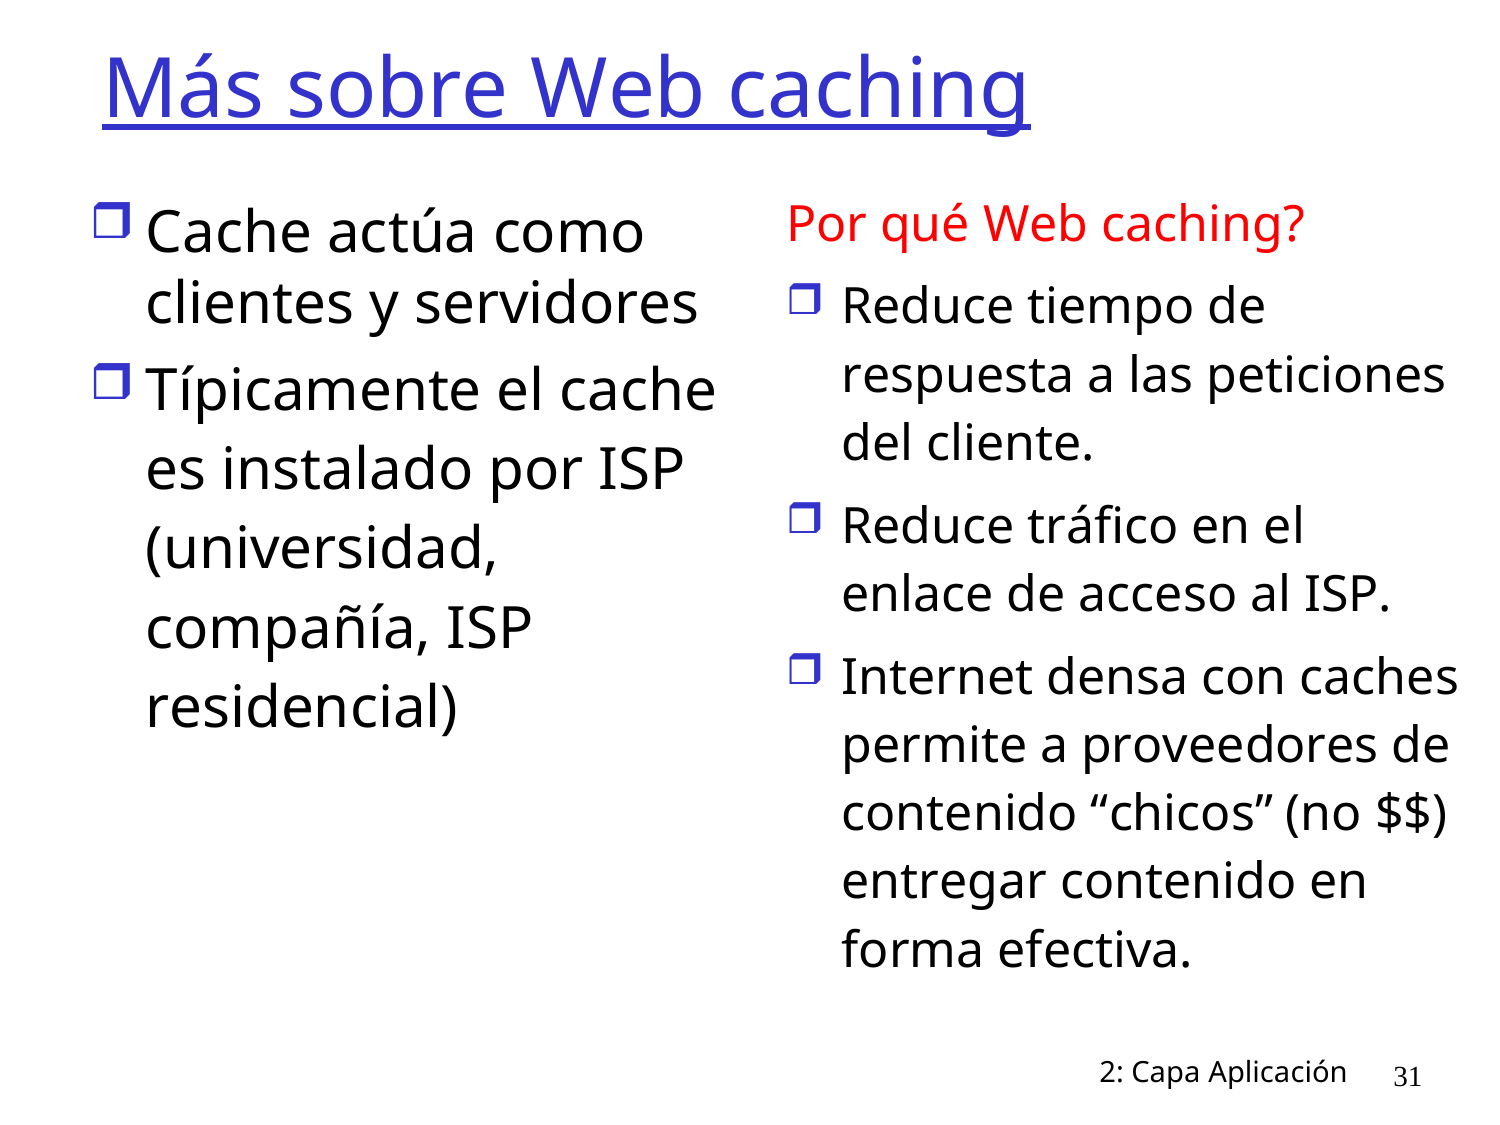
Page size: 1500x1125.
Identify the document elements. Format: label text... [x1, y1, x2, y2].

title Más sobre Web caching [87, 15, 1463, 158]
list Por qué Web caching? Reduce tiempo de respuesta a las peticiones del cliente. Reduce tráfico en el enlace de acceso al ISP. Internet densa con caches permite a proveedores de contenido “chicos” (no $$) entregar contenido en forma efectiva. [785, 187, 1464, 947]
list Cache actúa como clientes y servidores Típicamente el cache es instalado por ISP (universidad, compañía, ISP residencial) [75, 187, 753, 1066]
